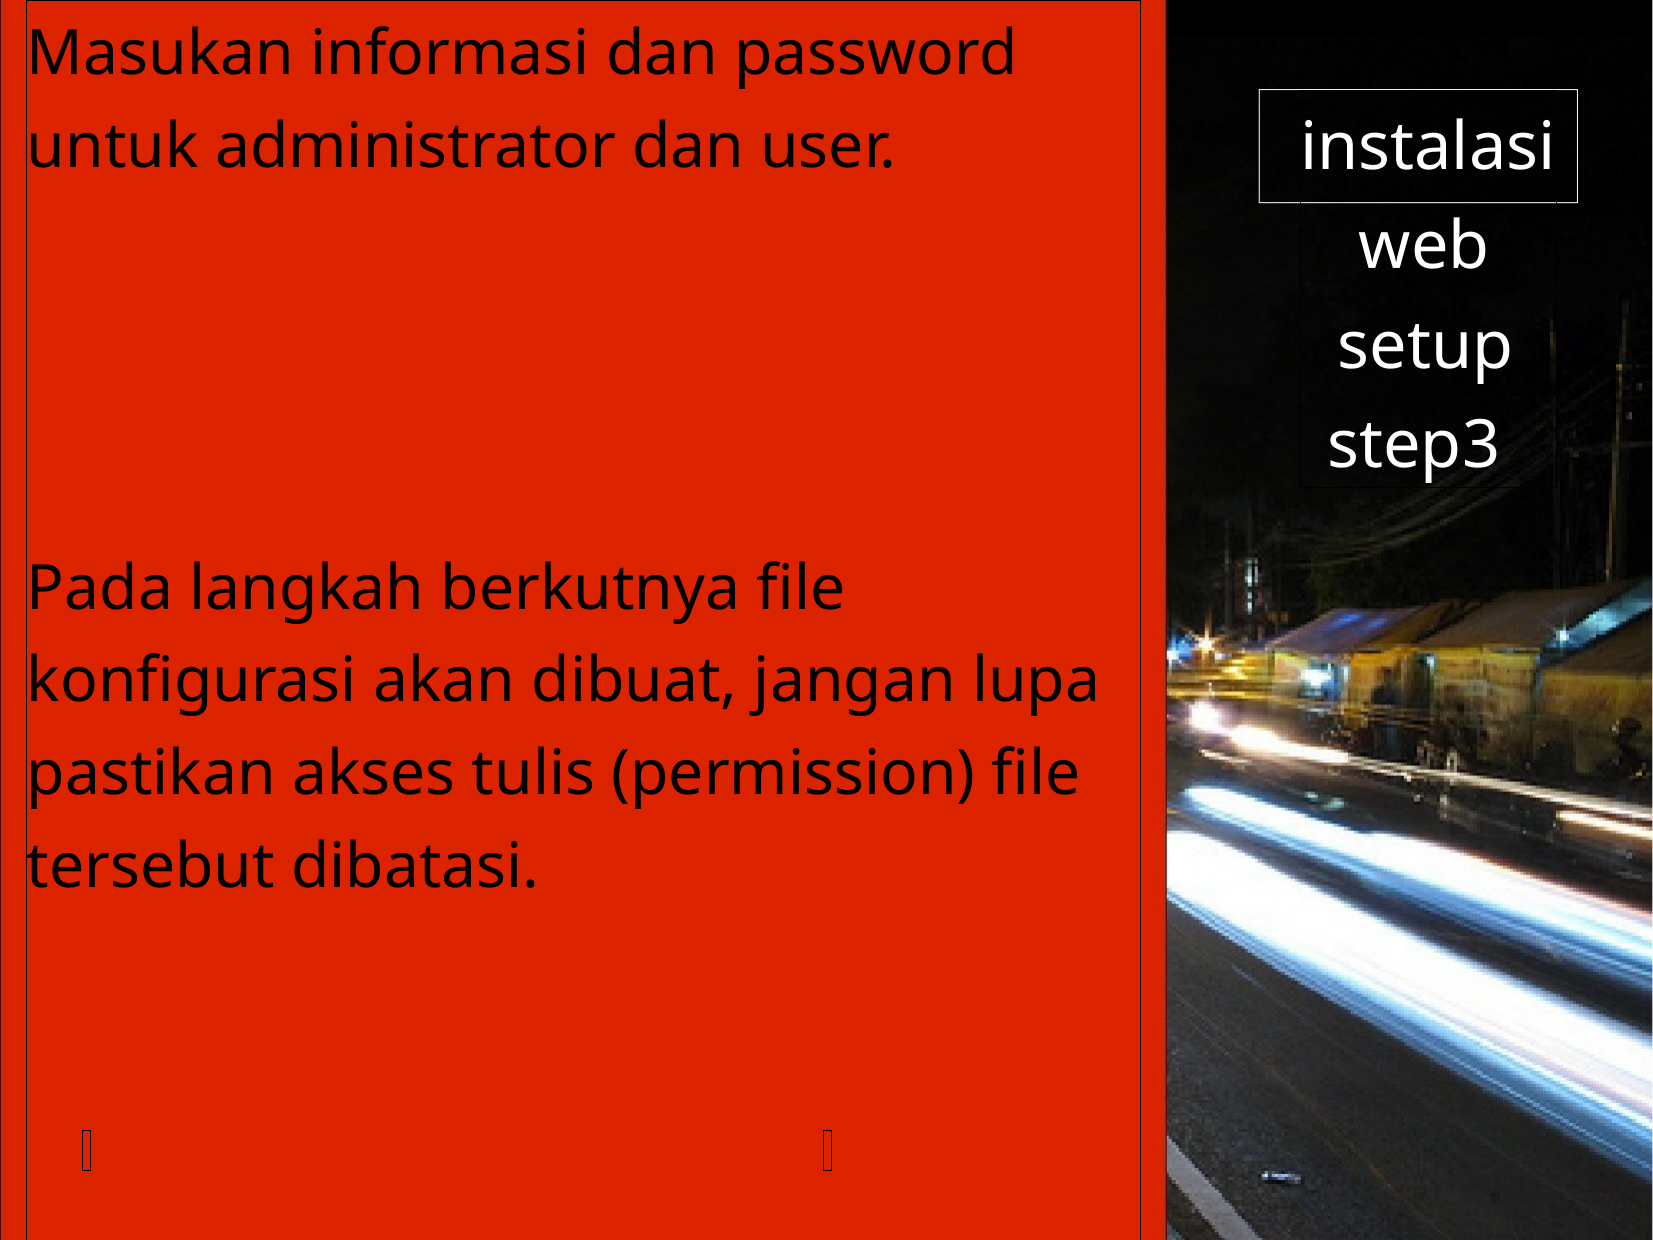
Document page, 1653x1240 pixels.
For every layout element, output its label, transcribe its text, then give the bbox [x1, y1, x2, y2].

picture [0, 0, 26, 1240]
text_box Masukan informasi dan password untuk administrator dan user. Pada langkah berkutnya file konfigurasi akan dibuat, jangan lupa pastikan akses tulis (permission) file tersebut dibatasi. $> chmod 644 /home/username/sahana/conf/s ysconf.inc [26, 0, 1141, 1240]
picture [1141, 0, 1653, 1240]
text_box instalasi web setup step­3 [1300, 90, 1557, 488]
